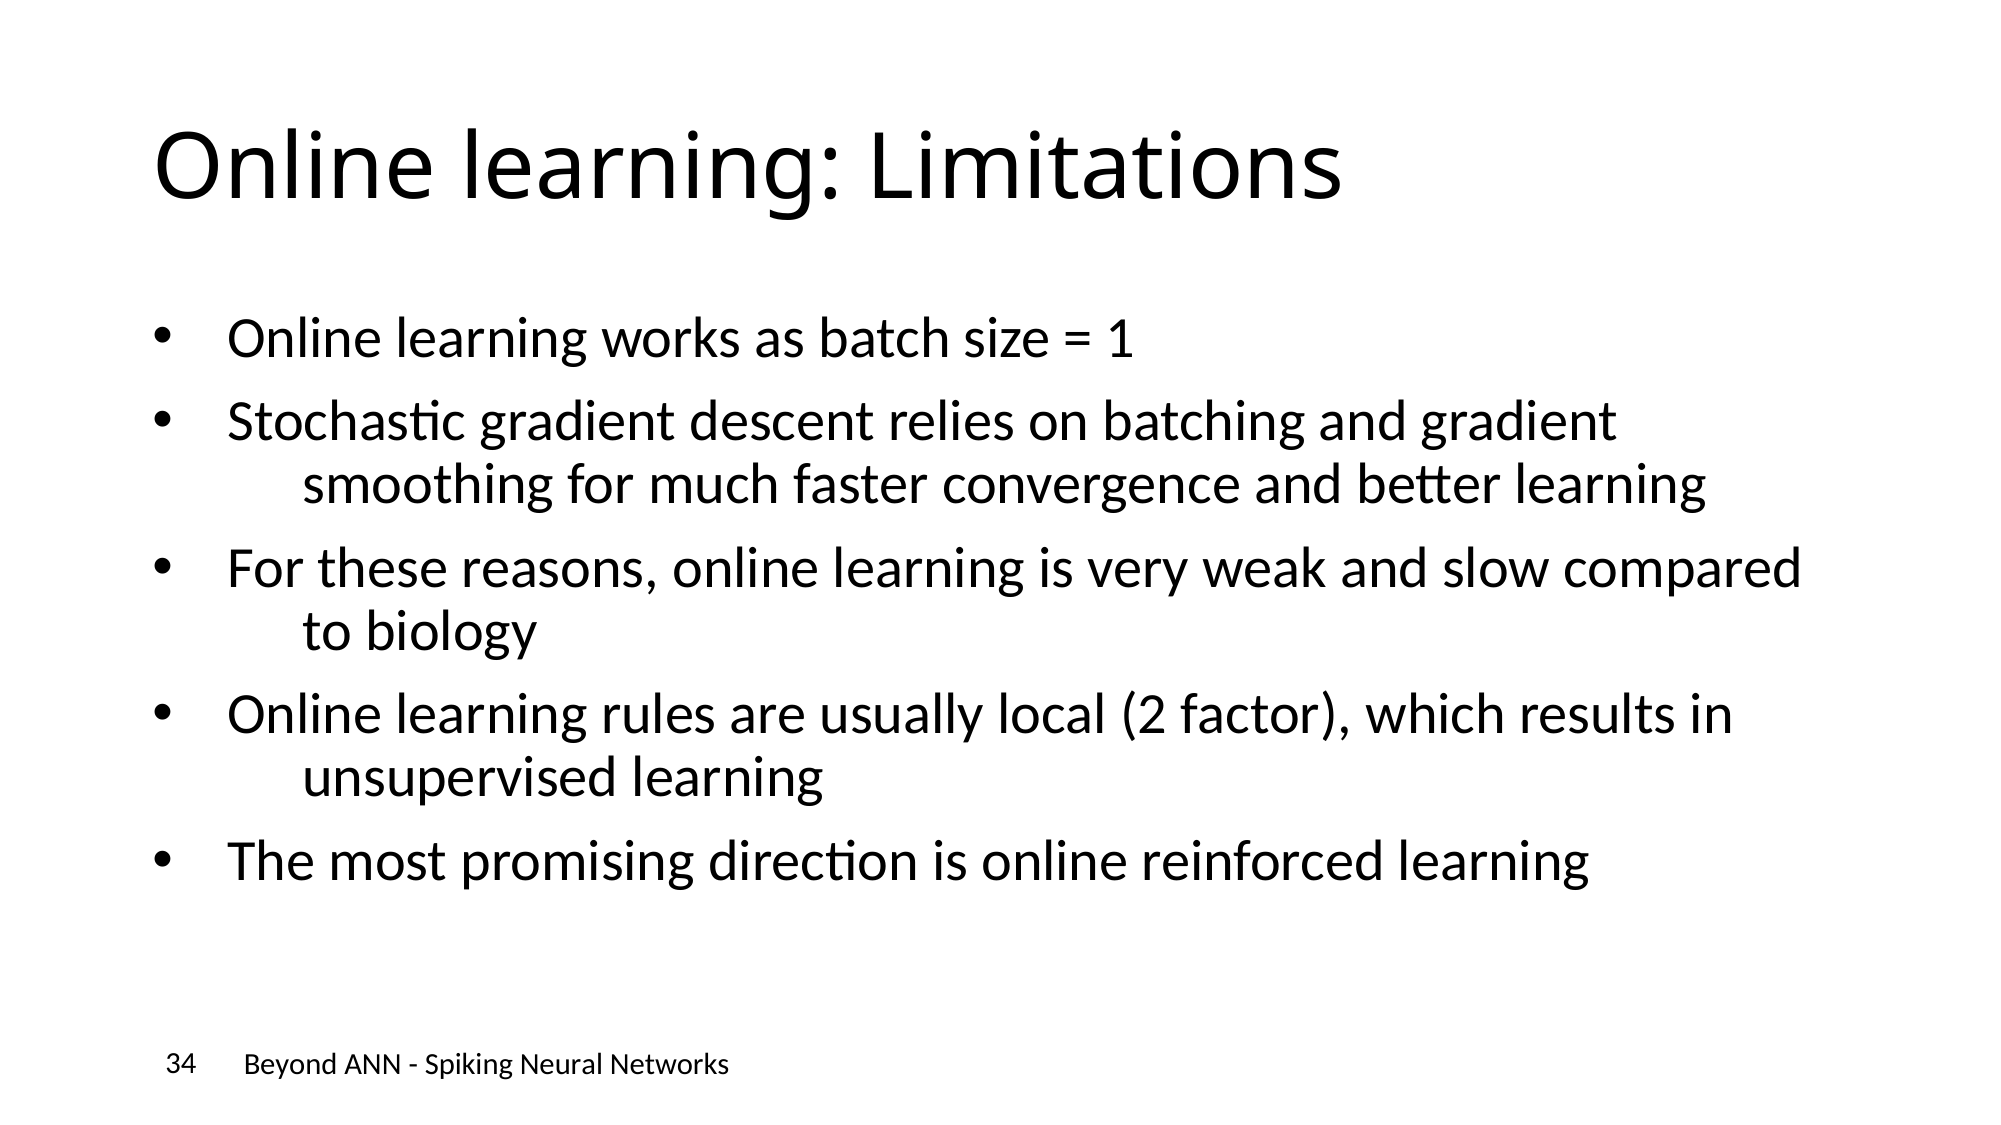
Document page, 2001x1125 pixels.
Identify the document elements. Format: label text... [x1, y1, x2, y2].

text_box [0, 999, 244, 1125]
list Online learning works as batch size = 1 Stochastic gradient descent relies on batching and gradient smoothing for much faster convergence and better learning For these reasons, online learning is very weak and slow compared to biology Online learning rules are usually local (2 factor), which results in unsupervised learning The most promising direction is online reinforced learning [137, 299, 1863, 1014]
title Online learning: Limitations [137, 59, 1863, 278]
text_box Beyond ANN - Spiking Neural Networks [244, 999, 1785, 1125]
